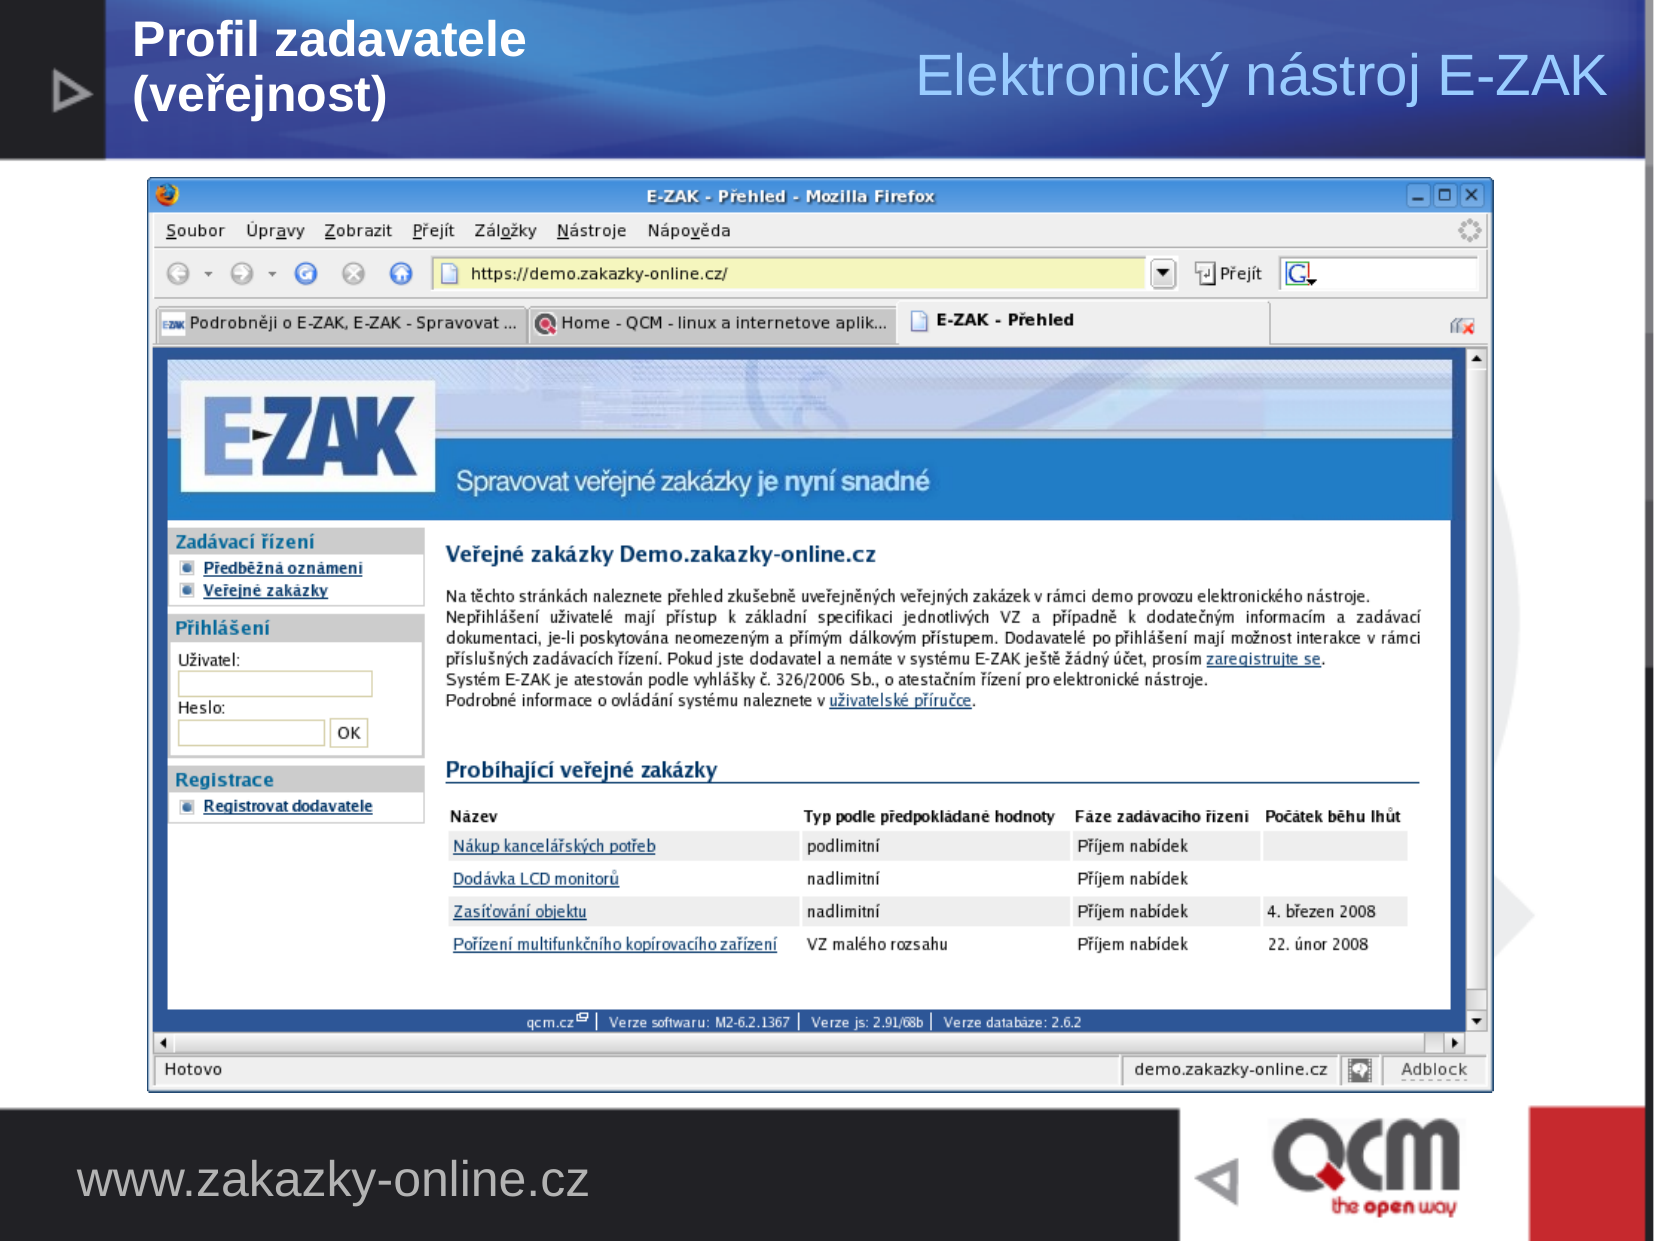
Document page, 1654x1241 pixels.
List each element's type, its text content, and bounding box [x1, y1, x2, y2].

picture [0, 0, 1654, 1241]
text_box Profil zadavatele (veřejnost) [118, 3, 827, 130]
